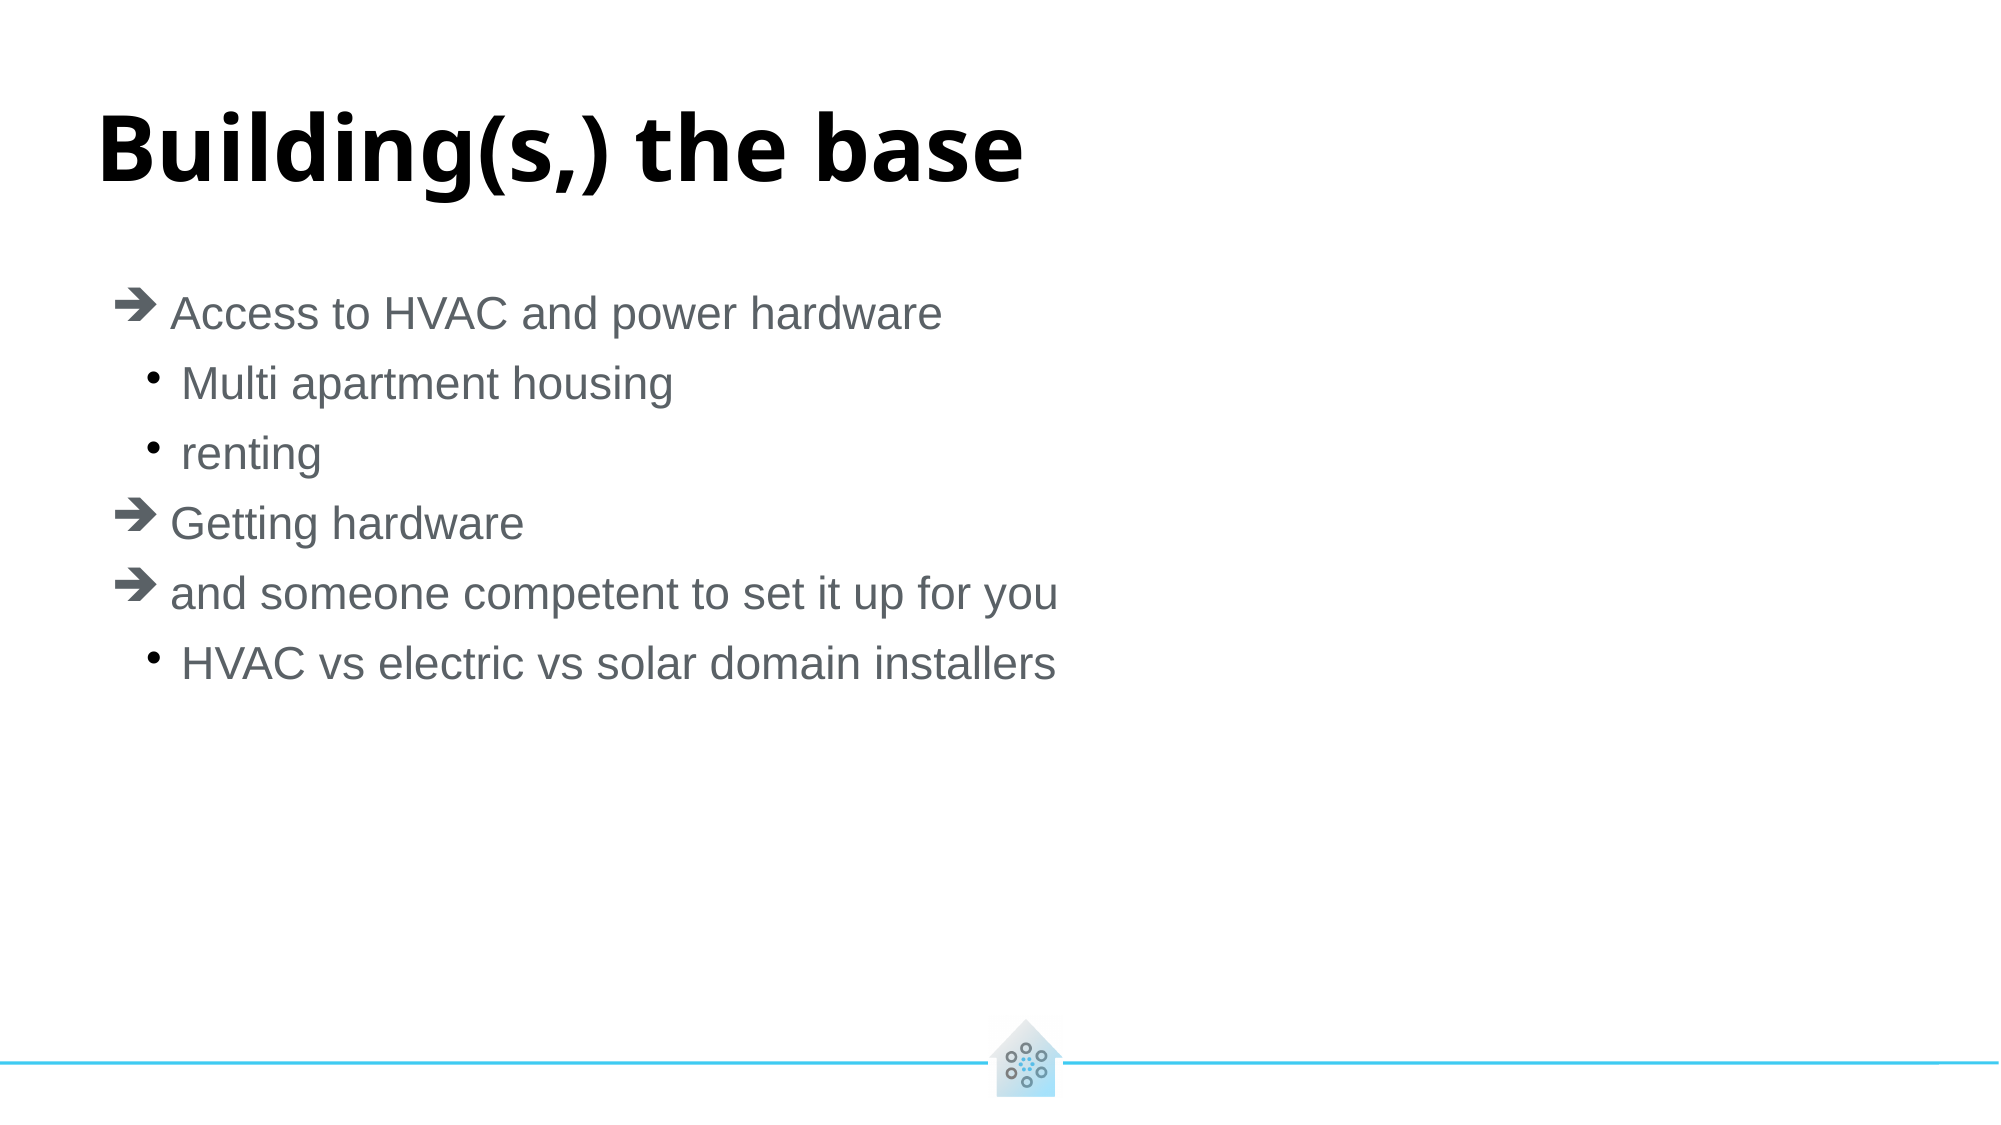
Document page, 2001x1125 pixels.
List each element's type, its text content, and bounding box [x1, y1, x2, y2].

text_box Access to HVAC and power hardware Multi apartment housing renting Getting hardware and someone competent to set it up for you HVAC vs electric vs solar domain installers [102, 215, 2000, 908]
text_box Building(s,) the base [87, 13, 1947, 290]
picture [988, 1015, 1063, 1098]
